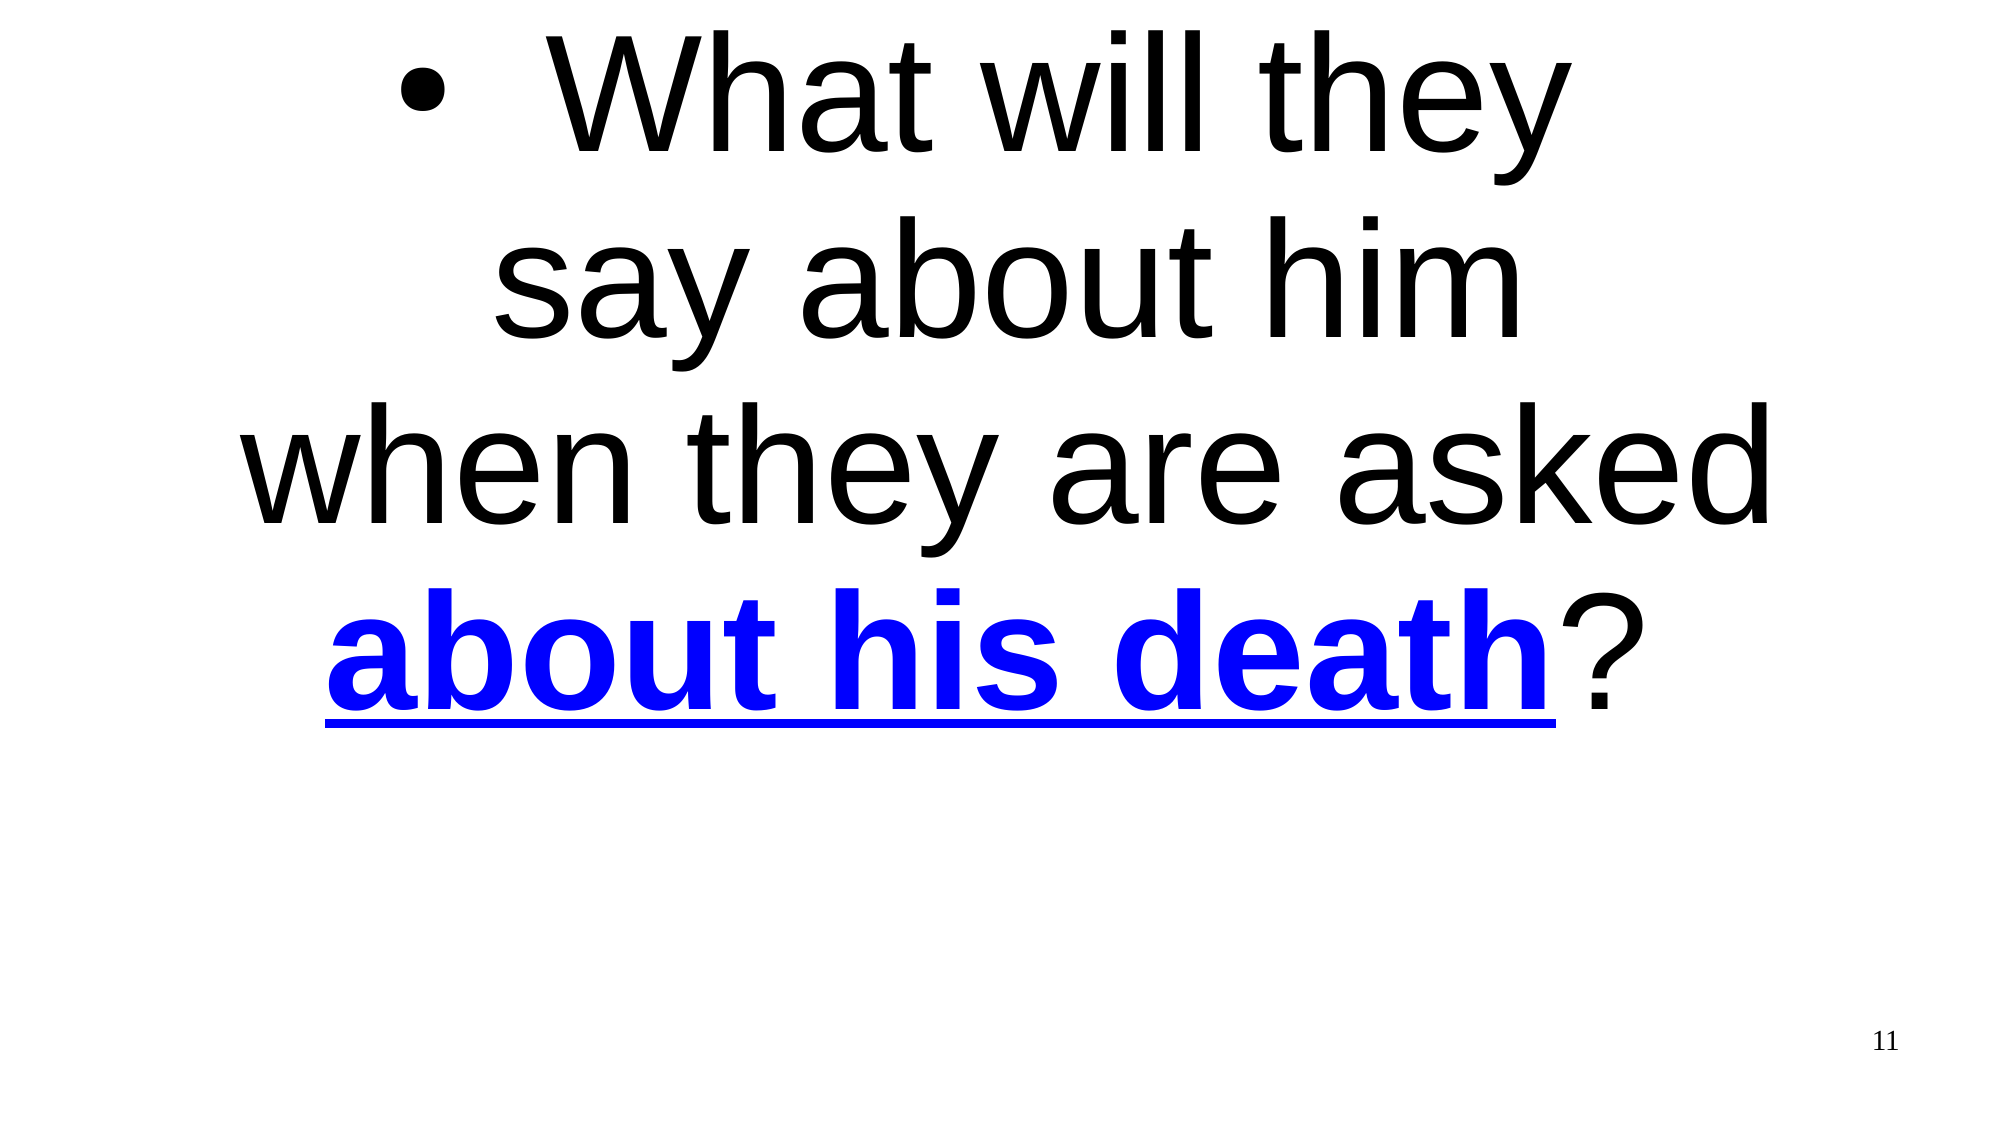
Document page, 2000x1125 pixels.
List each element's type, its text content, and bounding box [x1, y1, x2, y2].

list What will they say about him when they are asked about his death? [0, 0, 1996, 1123]
